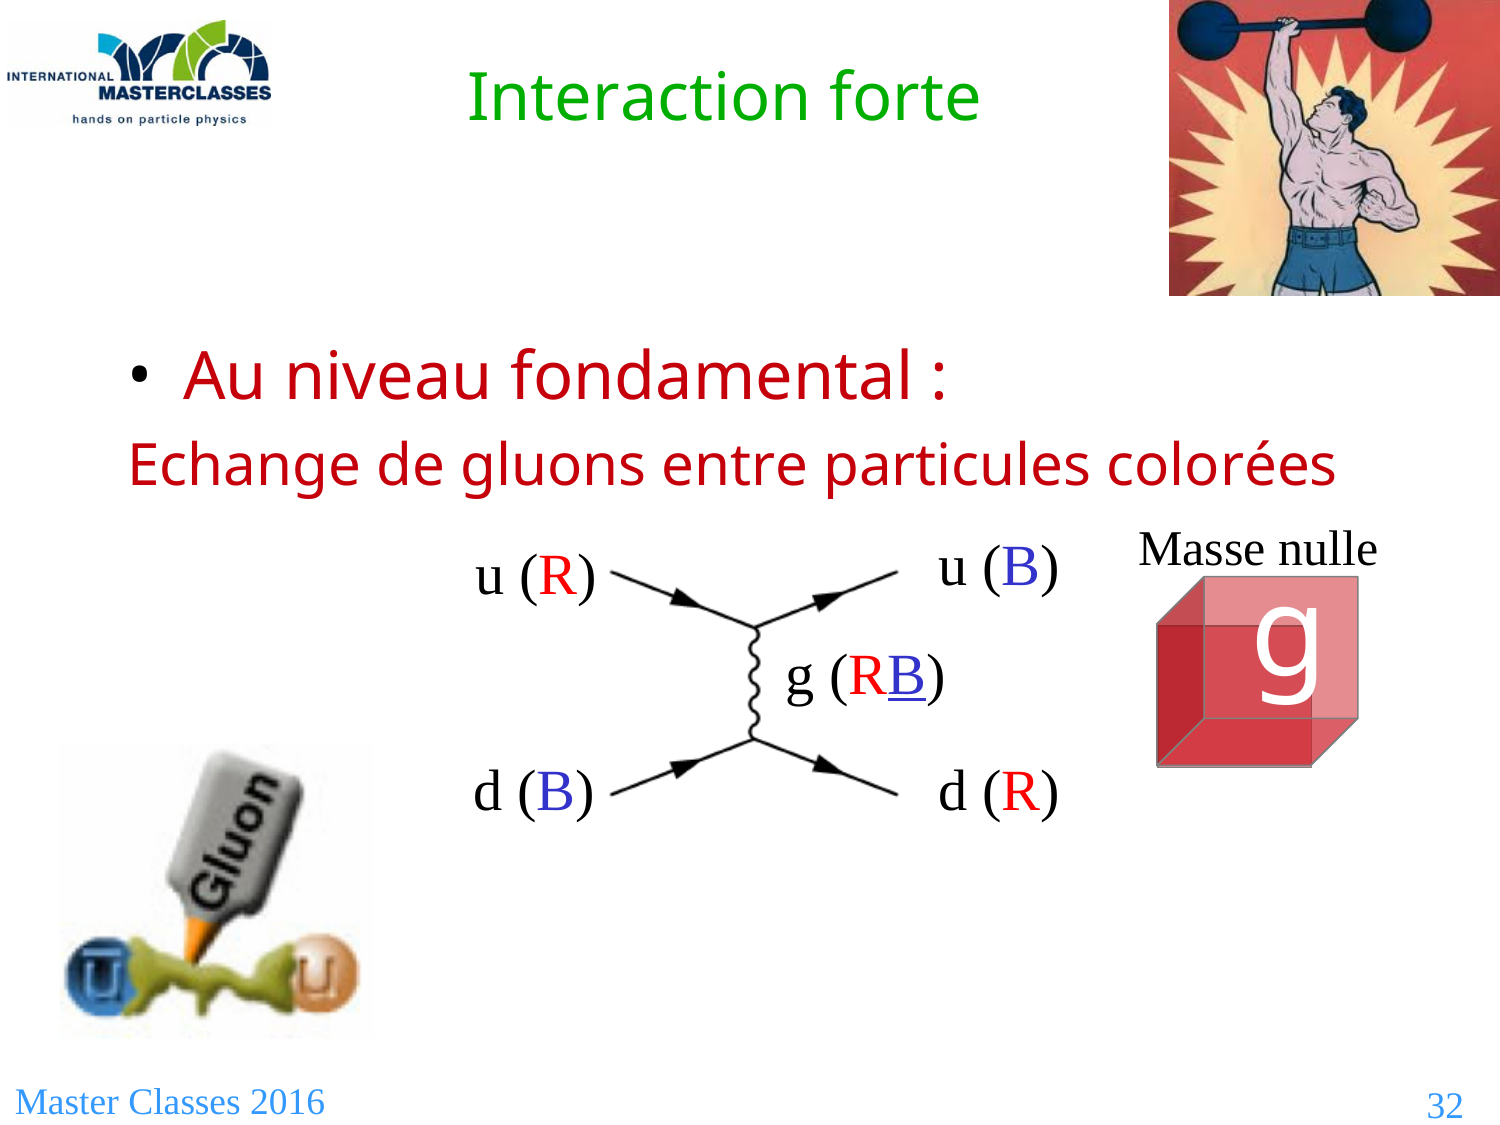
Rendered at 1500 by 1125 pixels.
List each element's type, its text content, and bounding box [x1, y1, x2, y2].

list Au niveau fondamental : Echange de gluons entre particules colorées [112, 324, 1500, 1124]
picture [59, 743, 374, 1039]
picture [2, 10, 187, 130]
text_box u (B) [923, 519, 1075, 606]
title Interaction forte [187, 0, 1169, 188]
text_box g (RB) [770, 628, 961, 714]
text_box [1156, 583, 1358, 768]
text_box Masse nulle [1123, 507, 1394, 583]
text_box g [1235, 583, 1336, 709]
text_box d (R) [923, 744, 1075, 831]
picture [1169, 0, 1500, 296]
picture [585, 542, 935, 818]
text_box u (R) [460, 528, 613, 614]
text_box d (B) [458, 744, 610, 831]
